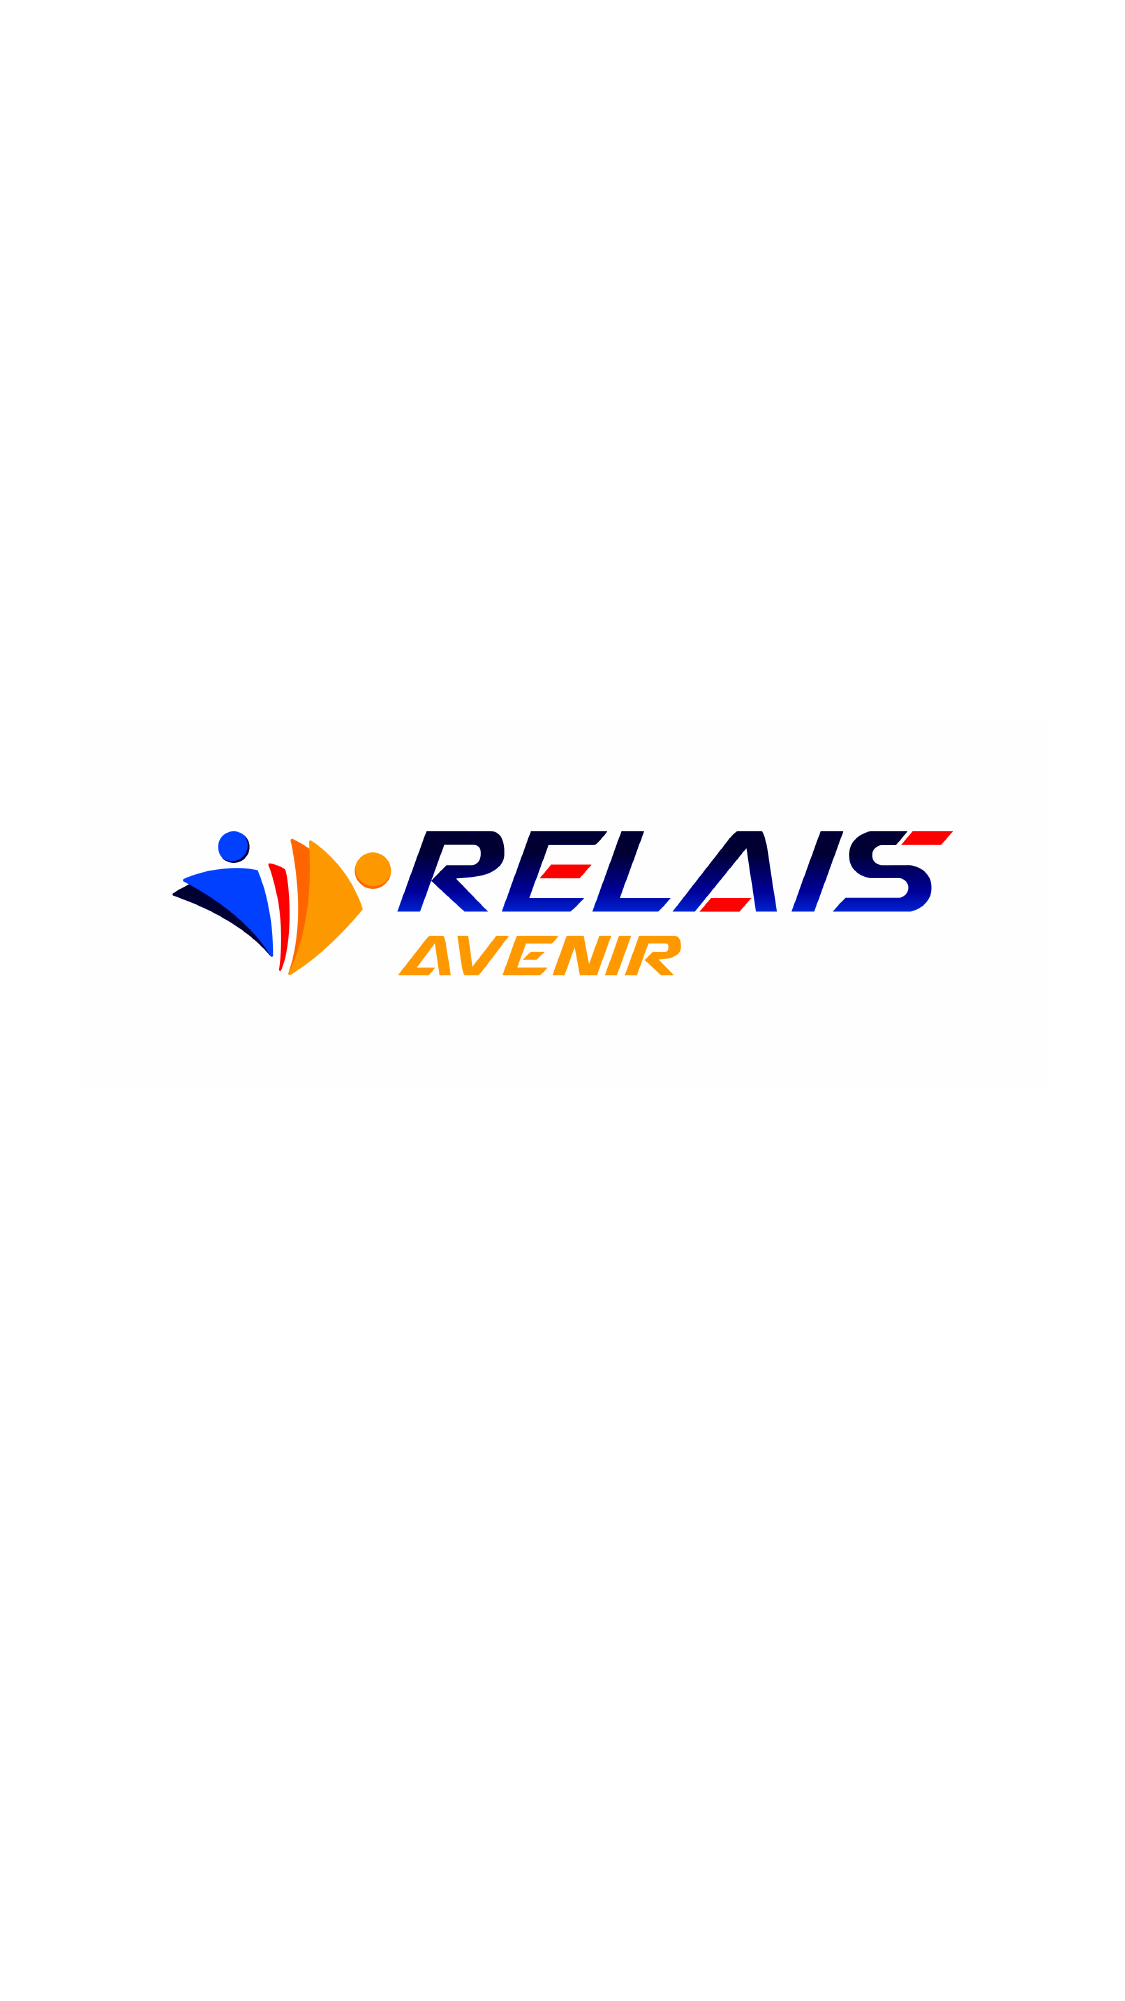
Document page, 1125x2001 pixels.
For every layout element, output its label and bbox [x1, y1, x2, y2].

picture [77, 715, 1048, 1088]
